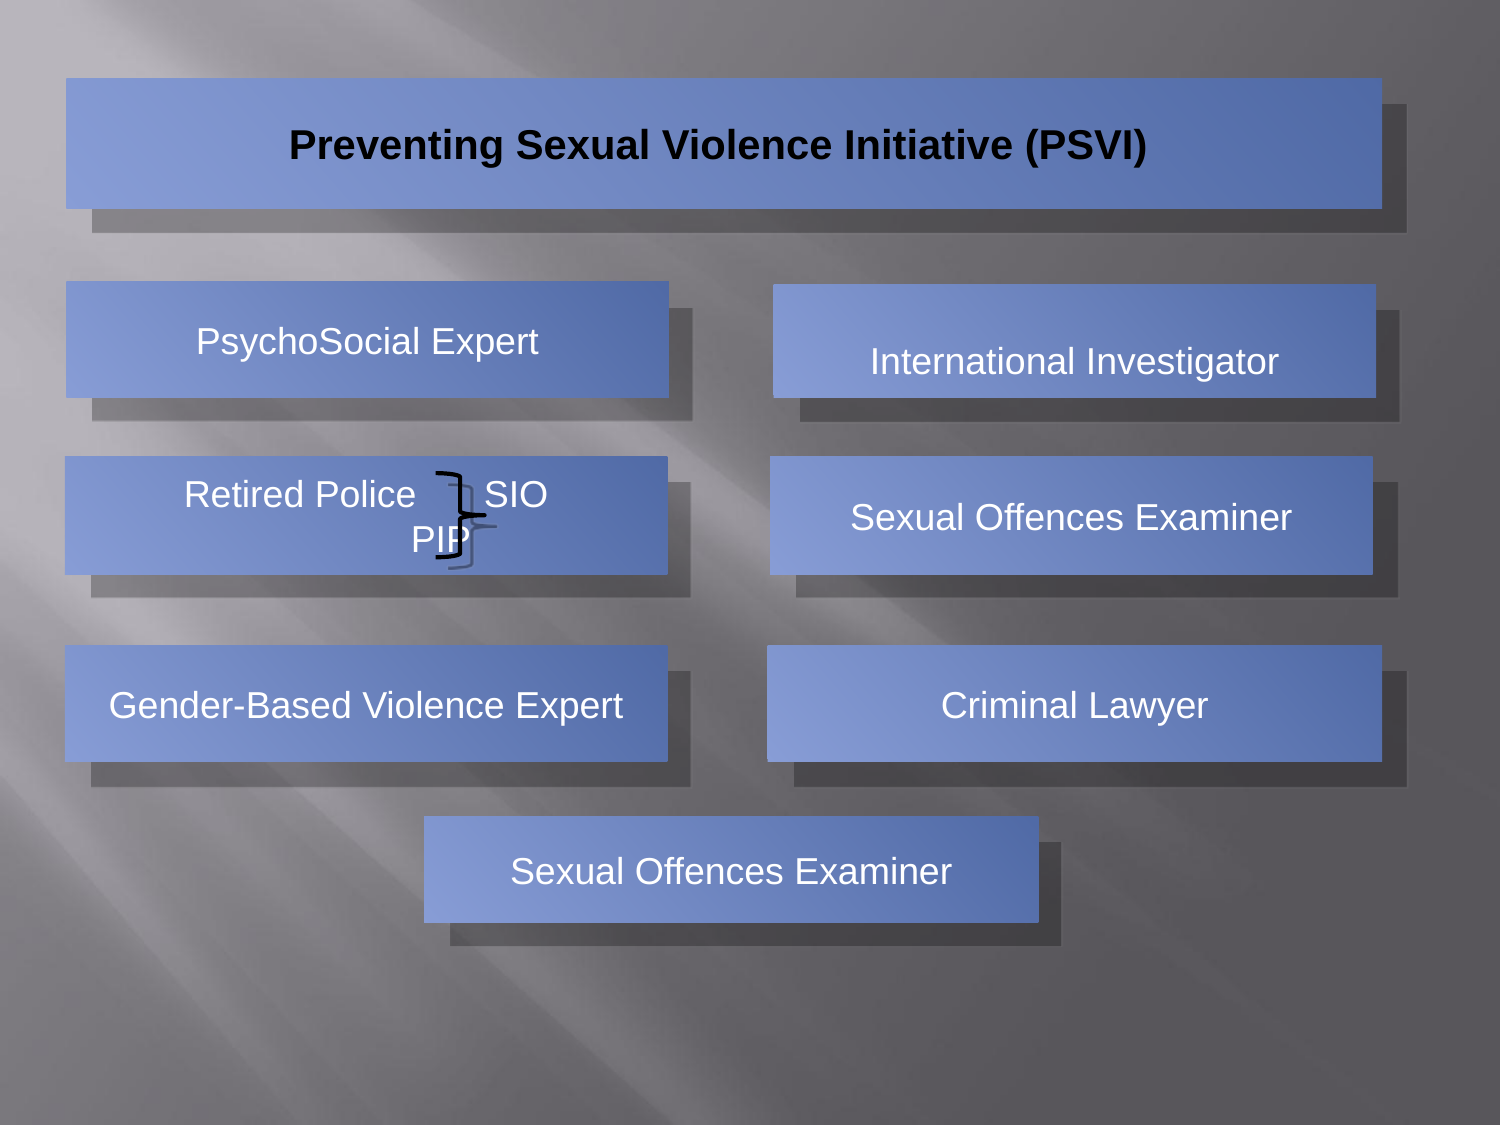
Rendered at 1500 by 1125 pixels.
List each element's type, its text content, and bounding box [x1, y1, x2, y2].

text_box Gender-Based Violence Expert [65, 645, 667, 762]
text_box PsychoSocial Expert [66, 282, 669, 397]
text_box Preventing Sexual Violence Initiative (PSVI) [66, 78, 1382, 208]
text_box International Investigator [774, 284, 1376, 397]
text_box Retired Police SIO PIP [65, 456, 667, 574]
text_box Criminal Lawyer [768, 645, 1382, 762]
text_box Sexual Offences Examiner [424, 816, 1038, 923]
text_box Sexual Offences Examiner [770, 456, 1373, 574]
